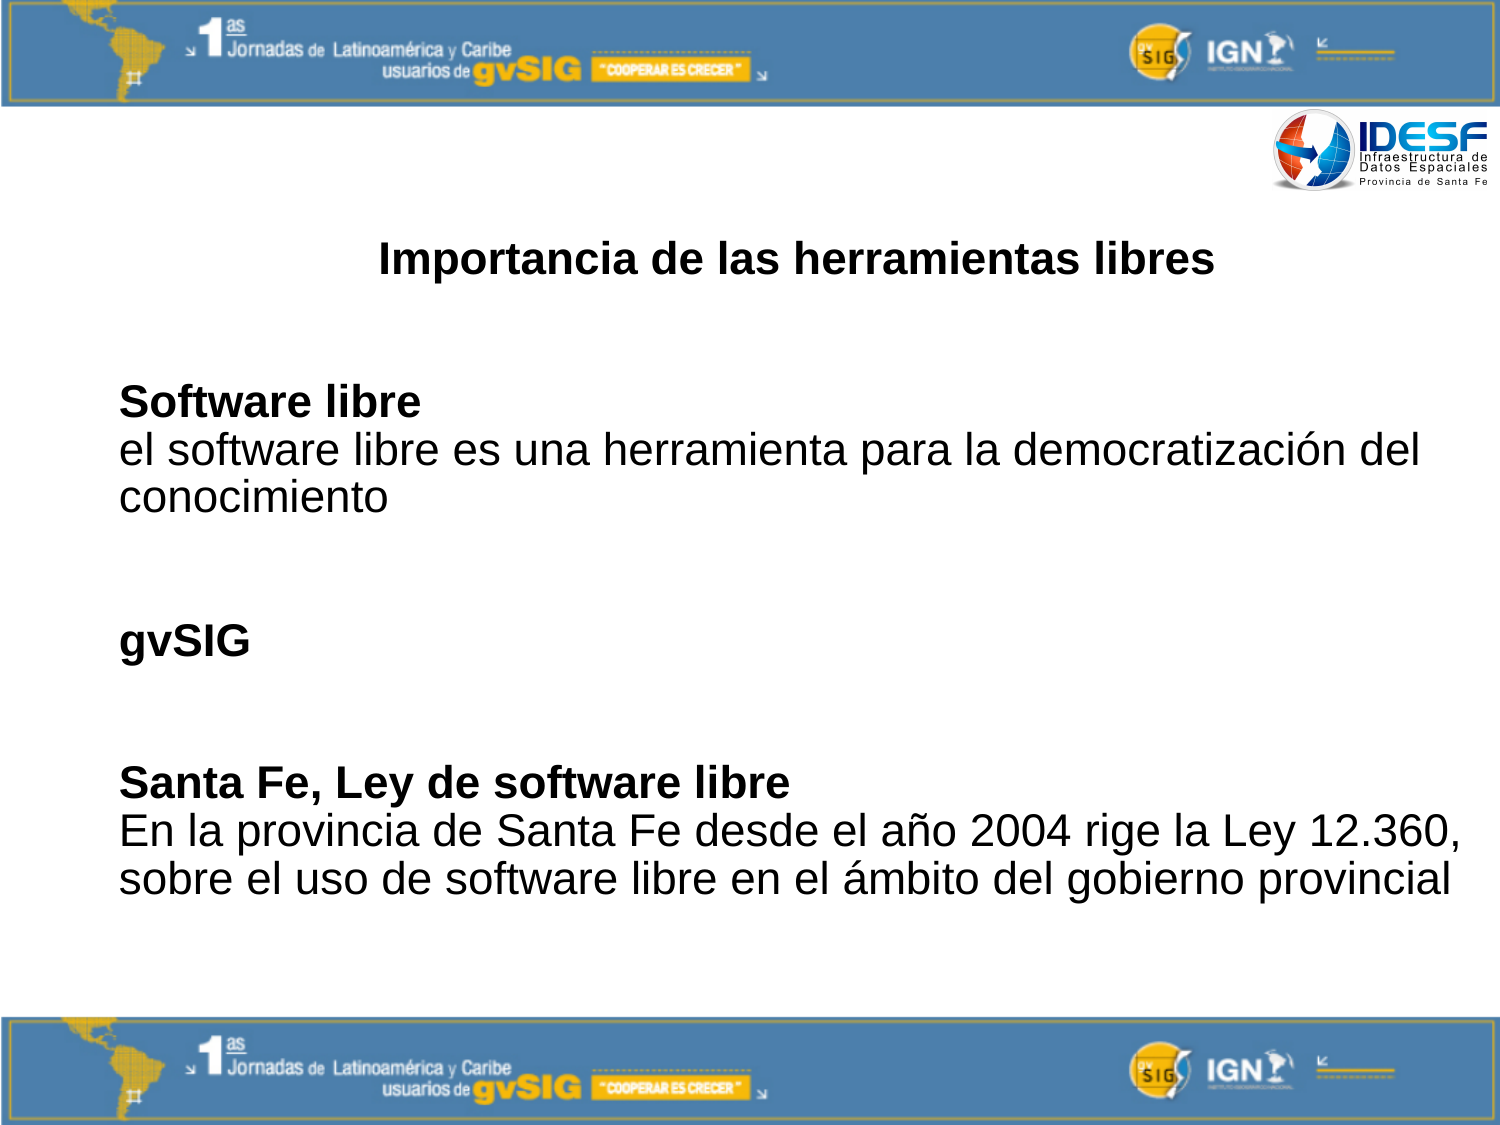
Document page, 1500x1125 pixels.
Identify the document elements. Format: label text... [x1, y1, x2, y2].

picture [0, 0, 1500, 1125]
text_box Importancia de las herramientas libres Software libre el software libre es una herramienta para la democratización del conocimiento gvSIG Santa Fe, Ley de software libre En la provincia de Santa Fe desde el año 2004 rige la Ley 12.360, sobre el uso de software libre en el ámbito del gobierno provincial [135, 196, 1459, 941]
